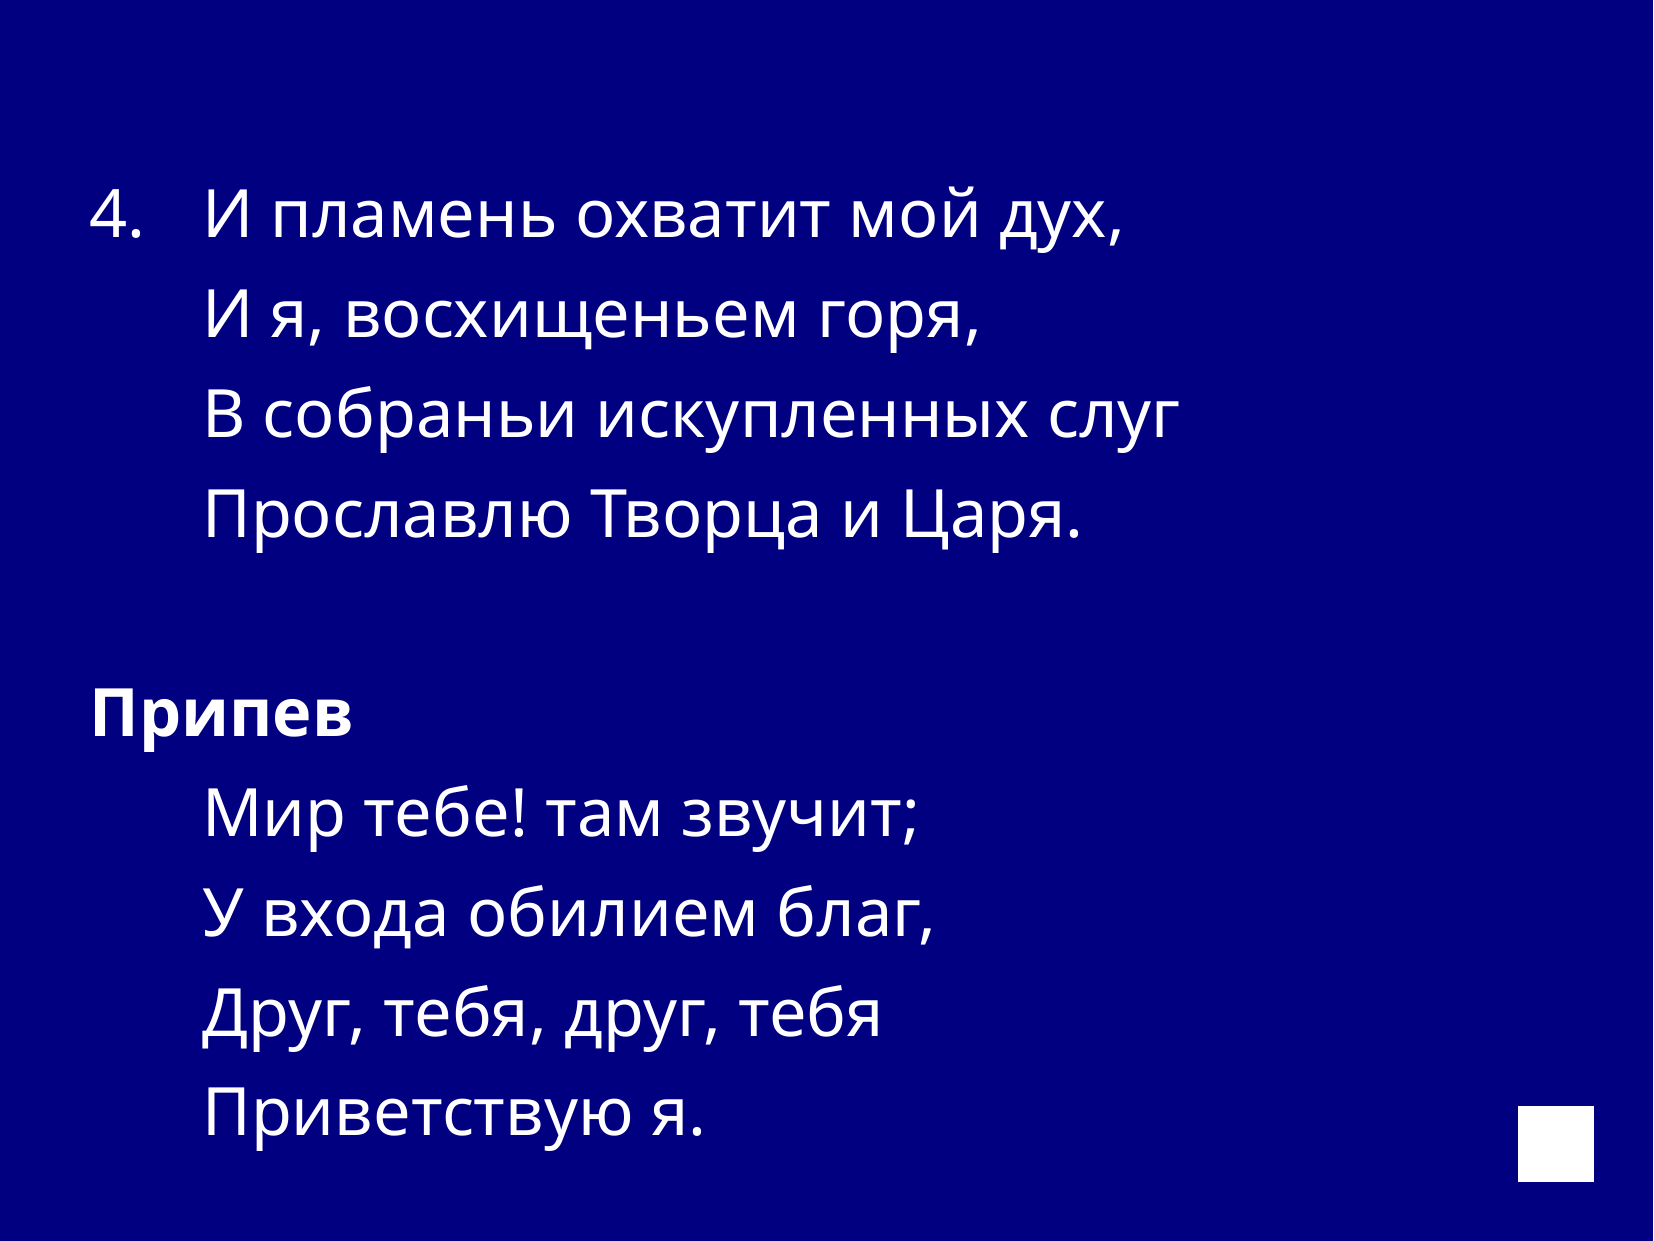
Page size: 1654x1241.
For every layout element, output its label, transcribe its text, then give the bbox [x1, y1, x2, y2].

text_box 4. И пламень охватит мой дух, И я, восхищеньем горя, В собраньи искупленных слуг Прославлю Творца и Царя. Припев Мир тебе! там звучит; У входа обилием благ, Друг, тебя, друг, тебя Приветствую я. [75, 150, 1576, 1163]
text_box [1518, 1106, 1594, 1182]
